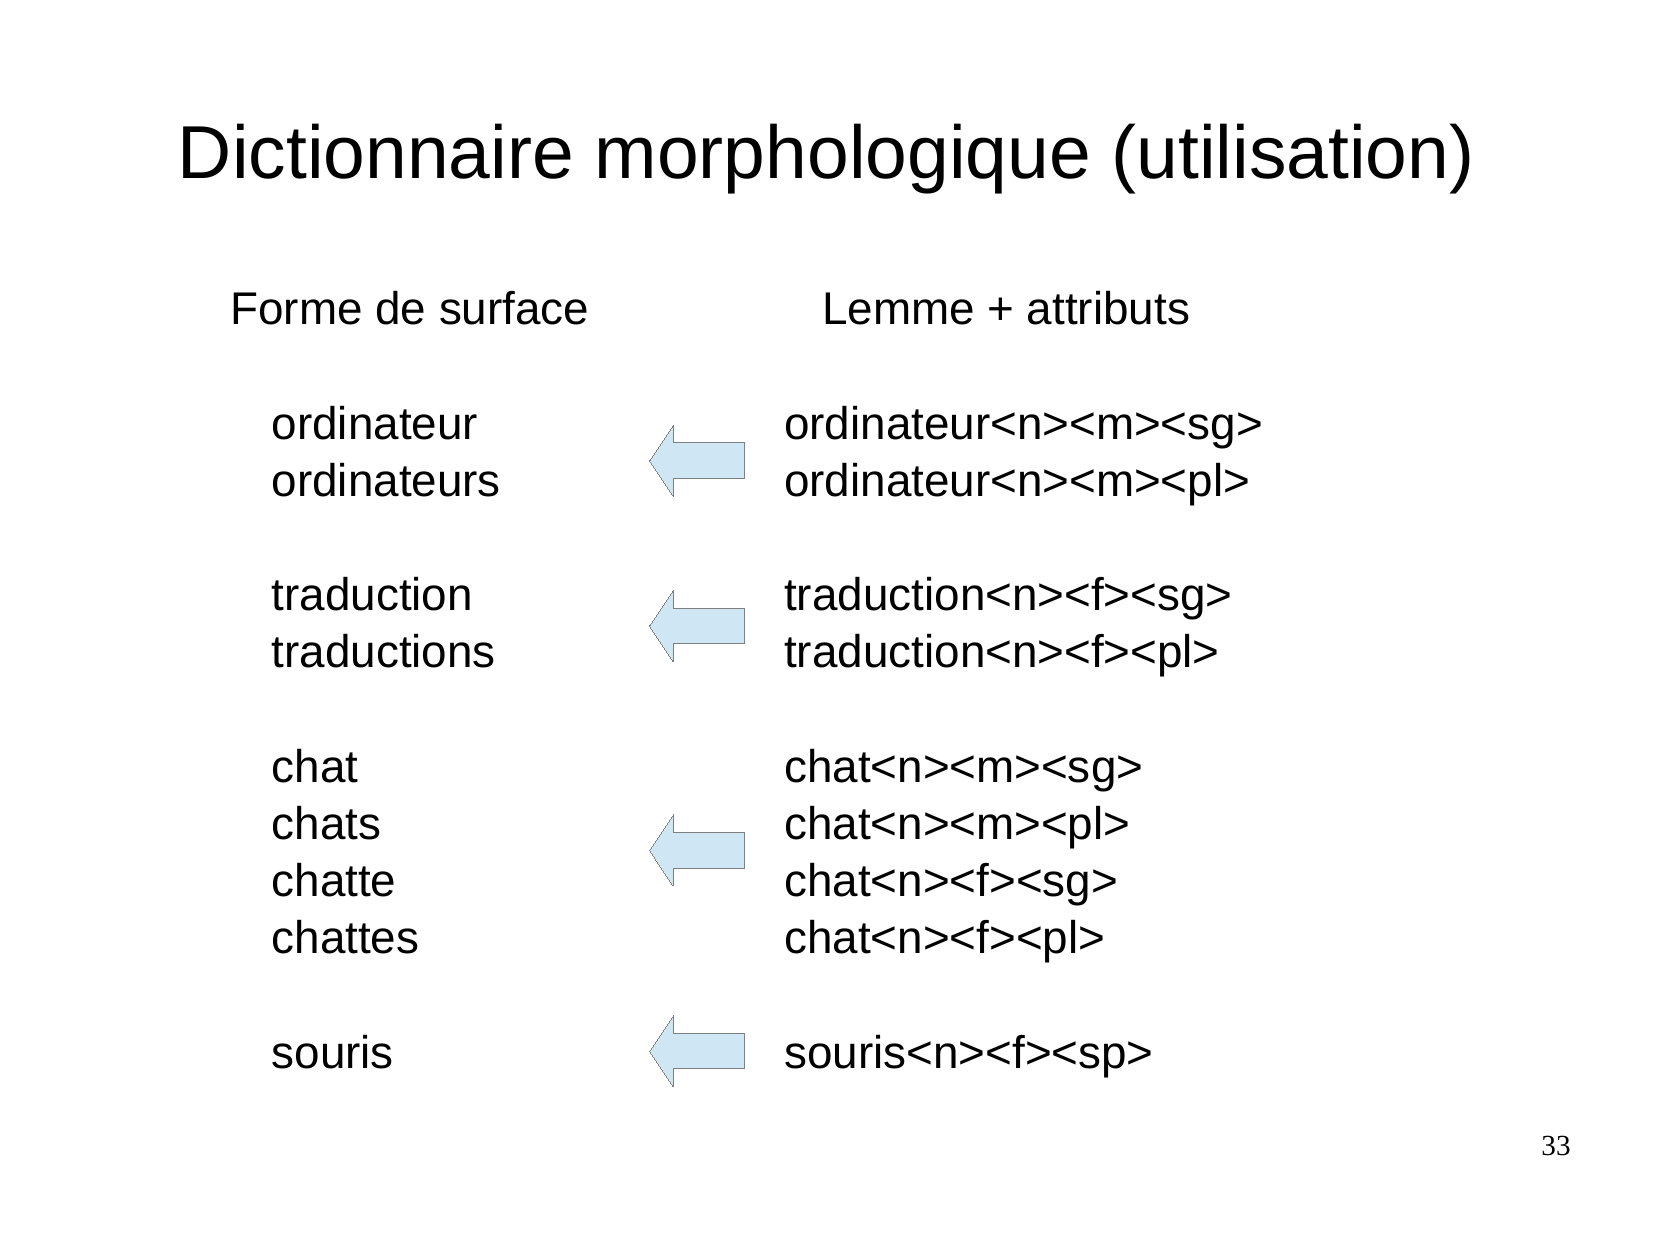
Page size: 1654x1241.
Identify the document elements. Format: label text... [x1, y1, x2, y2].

text_box [649, 814, 745, 886]
text_box [649, 590, 745, 662]
list Lemme + attributs ordinateur<n><m><sg> ordinateur<n><m><pl> traduction<n><f><sg> traduction<n><f><pl> chat<n><m><sg> chat<n><m><pl> chat<n><f><sg> chat<n><f><pl> souris<n><f><sp> [766, 283, 1477, 1128]
text_box [649, 1015, 745, 1087]
title Dictionnaire morphologique (utilisation) [82, 49, 1571, 257]
text_box [649, 425, 745, 497]
list Forme de surface ordinateur ordinateurs traduction traductions chat chats chatte chattes souris [212, 283, 745, 1128]
